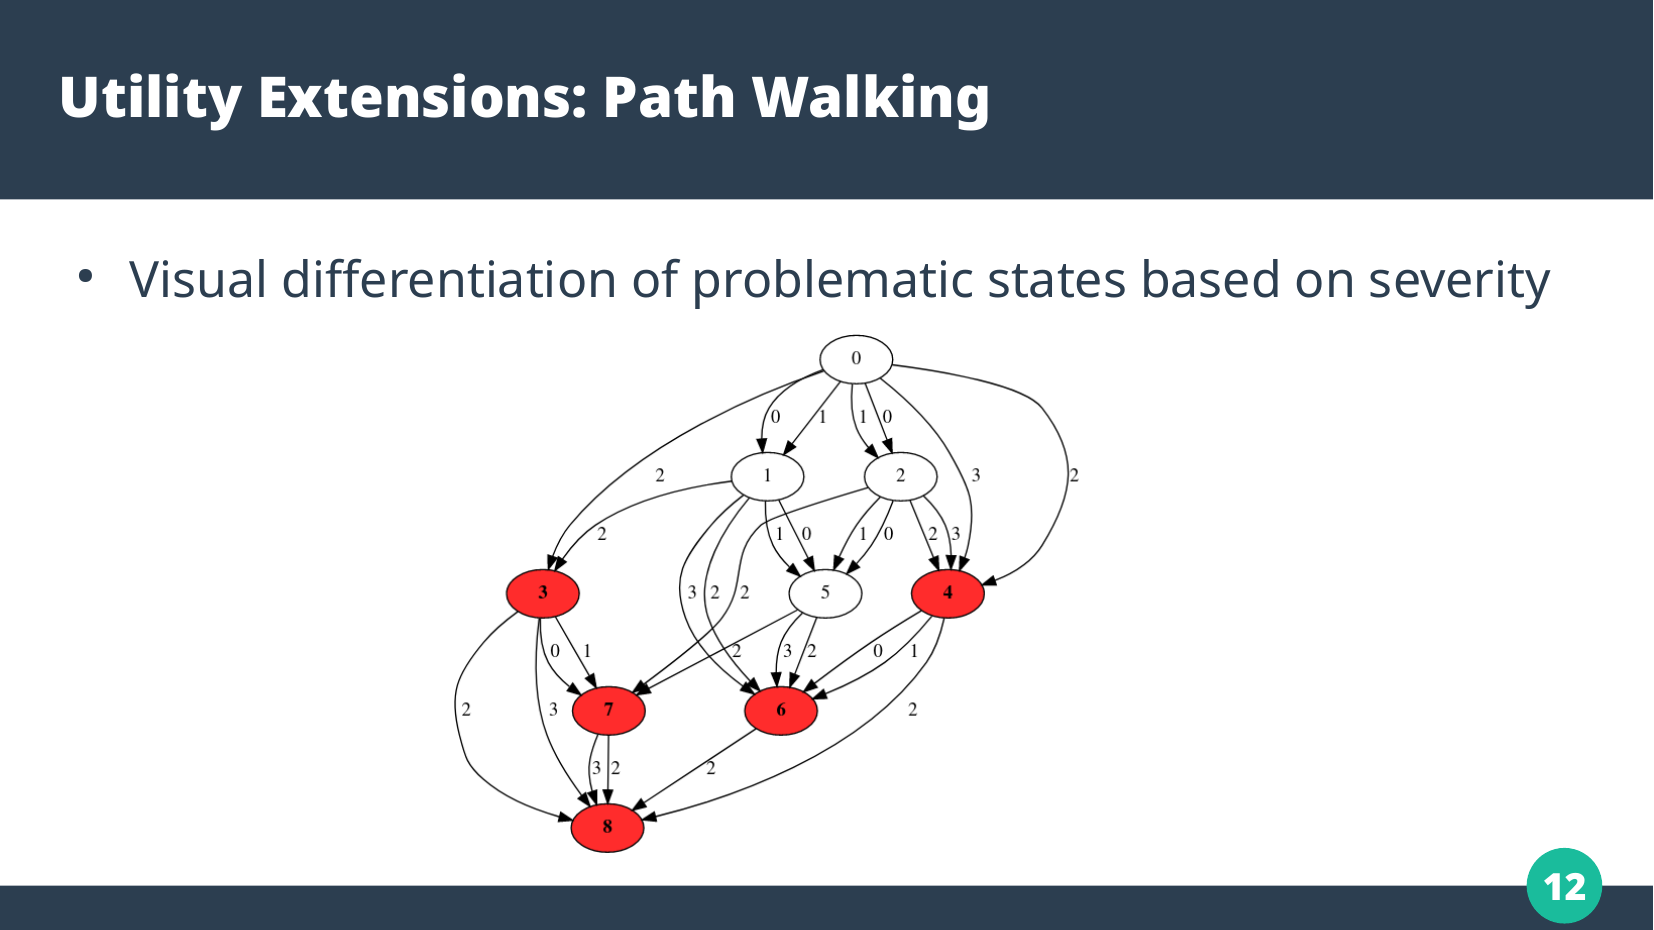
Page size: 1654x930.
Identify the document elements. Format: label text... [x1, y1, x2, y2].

title Utility Extensions: Path Walking [58, 36, 1594, 155]
picture [450, 332, 1112, 863]
list Visual differentiation of problematic states based on severity [58, 243, 1594, 864]
